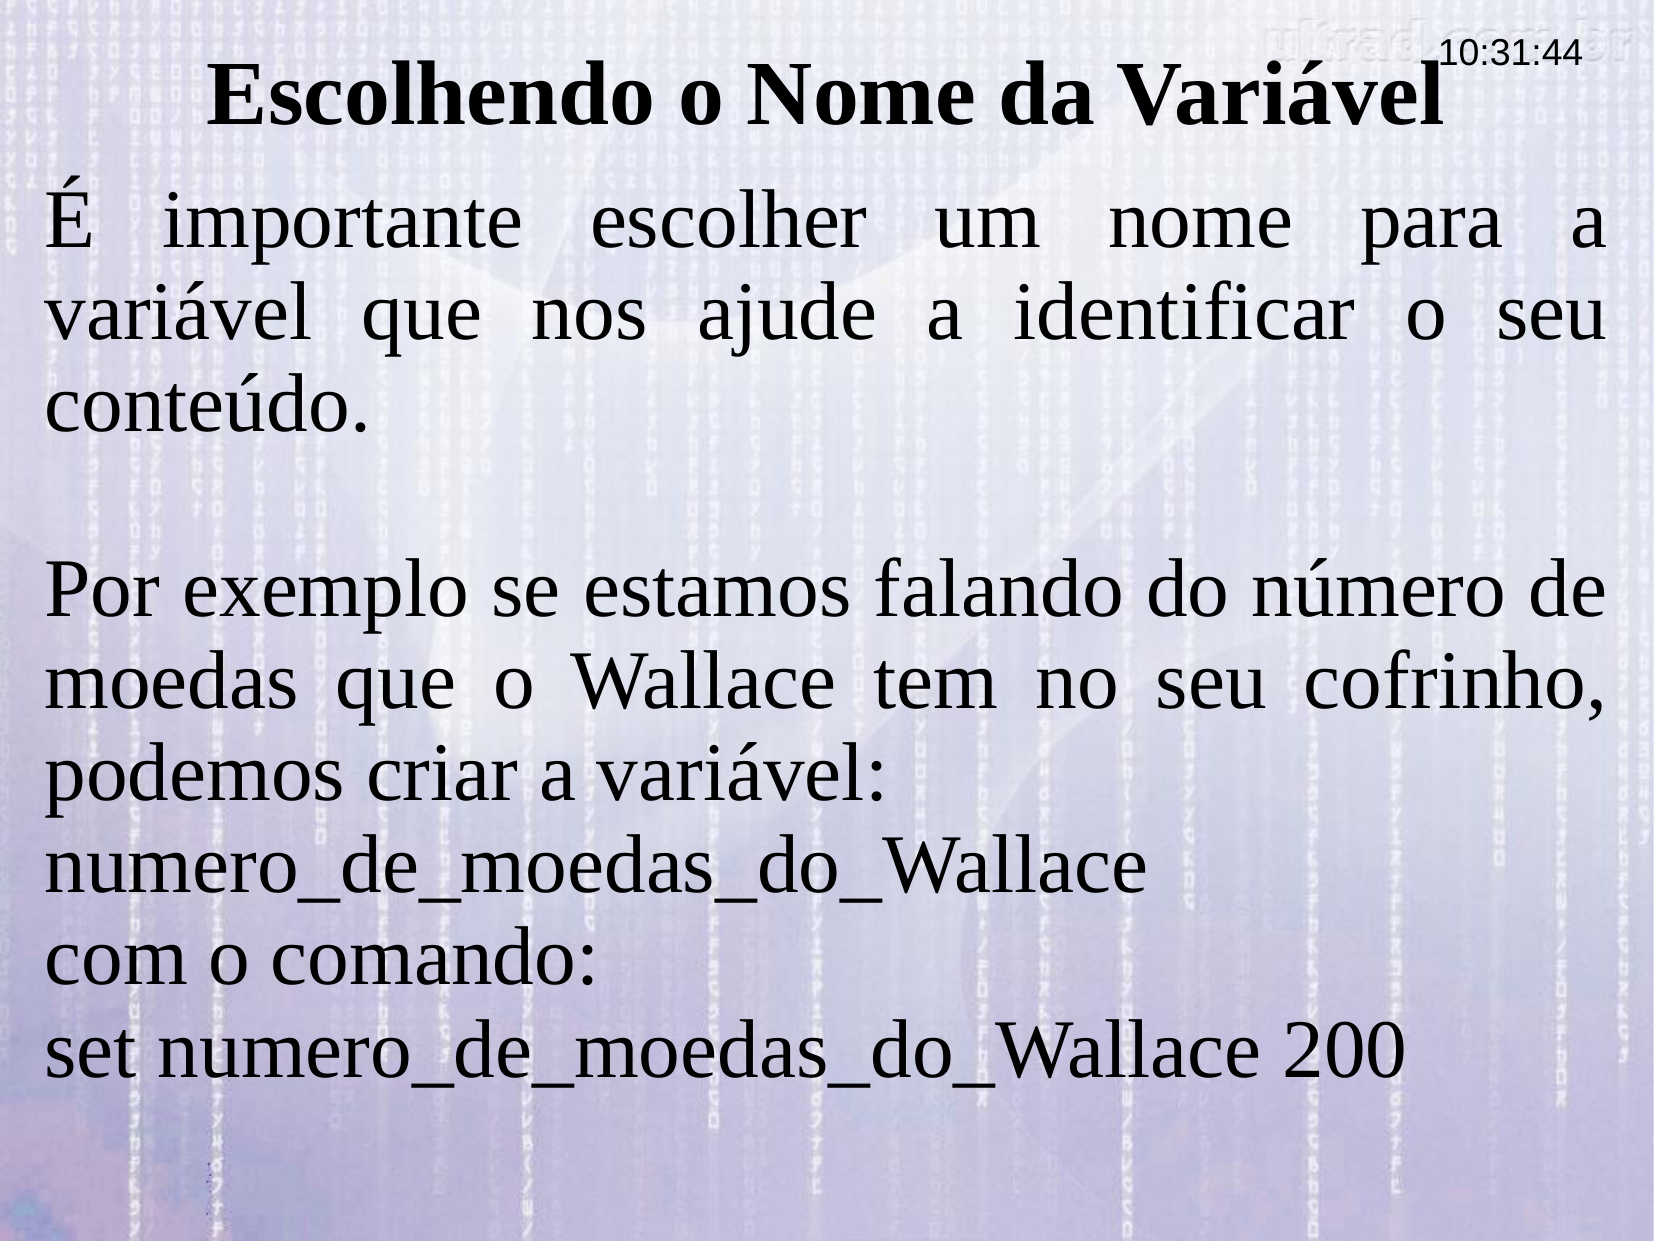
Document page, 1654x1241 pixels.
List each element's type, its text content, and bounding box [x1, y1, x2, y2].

picture [0, 0, 1654, 1241]
text_box 11:21:03 [1423, 23, 1631, 94]
text_box É importante escolher um nome para a variável que nos ajude a identificar o seu conteúdo. Por exemplo se estamos falando do número de moedas que o Wallace tem no seu cofrinho, podemos criar a variável: numero_de_moedas_do_Wallace com o comando: set numero_de_moedas_do_Wallace 200 [29, 171, 1625, 1186]
text_box Escolhendo o Nome da Variável [29, 35, 1625, 171]
